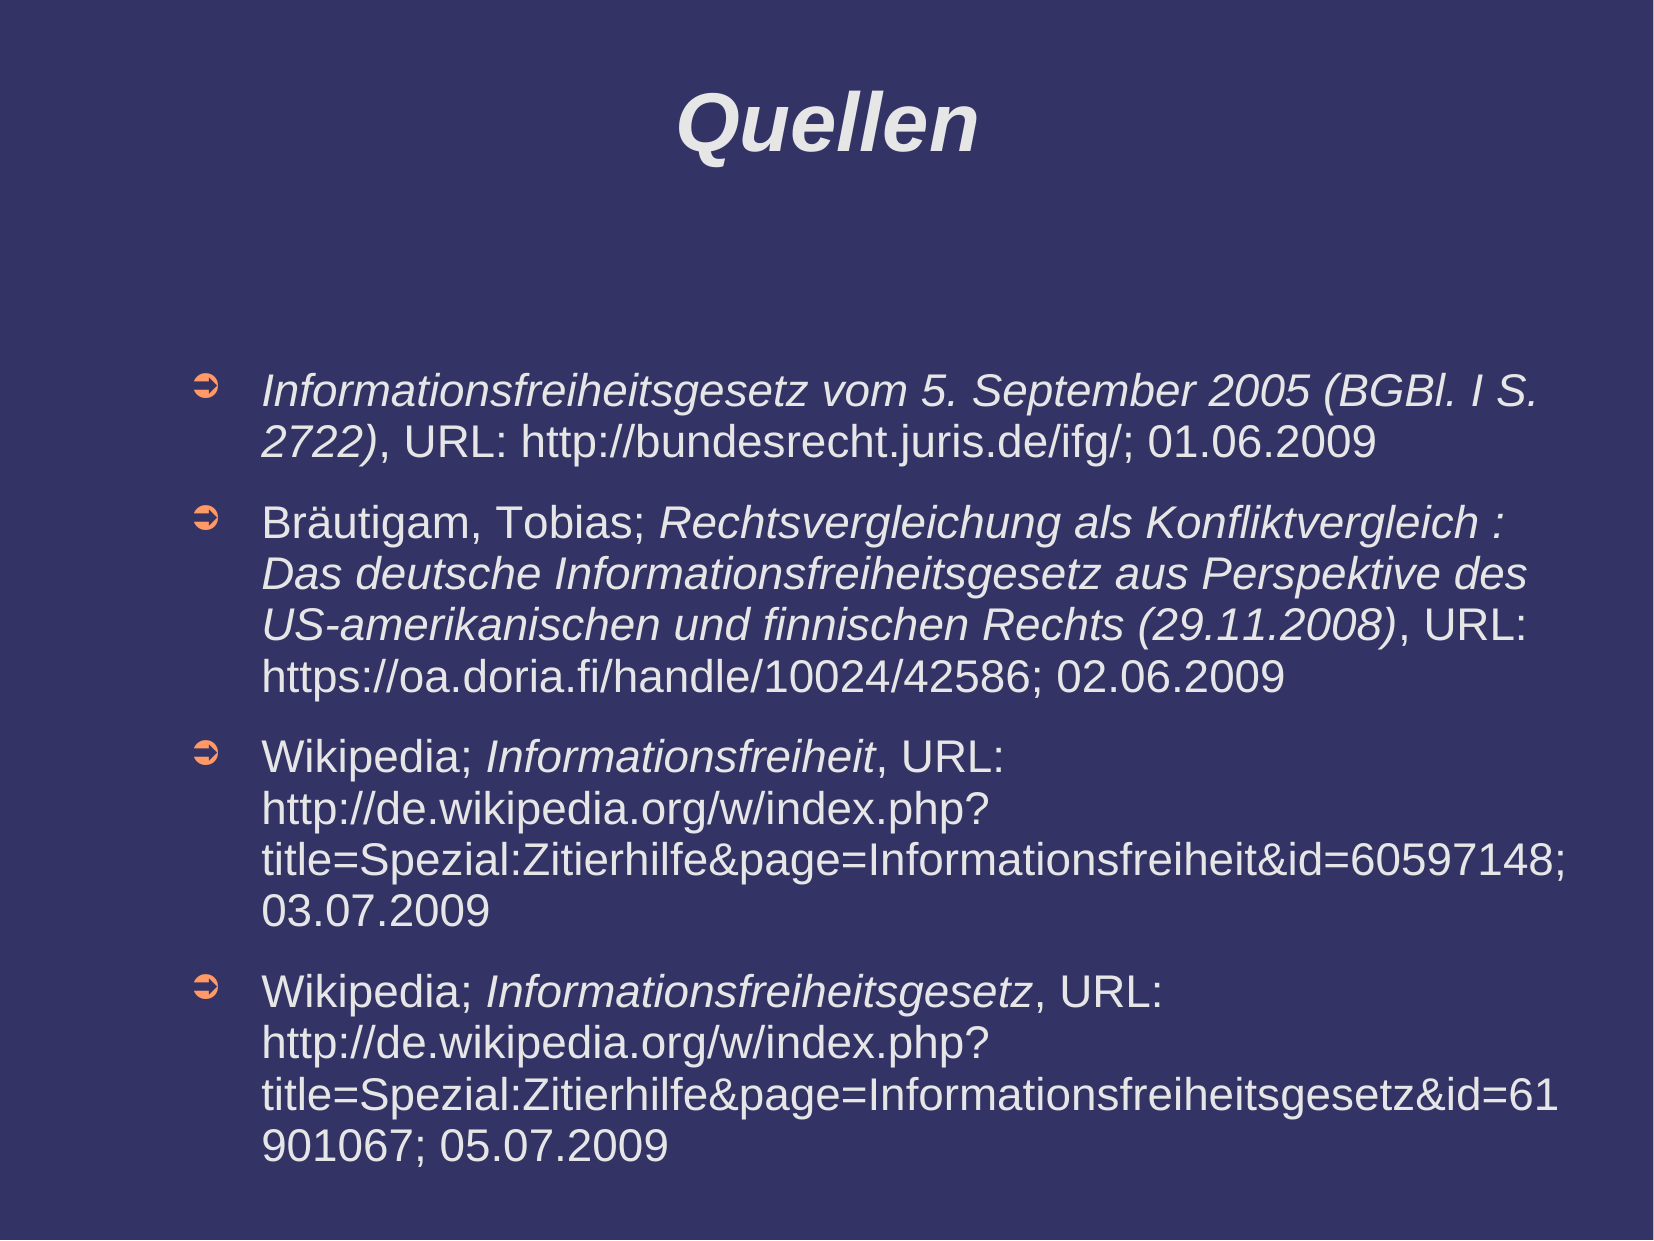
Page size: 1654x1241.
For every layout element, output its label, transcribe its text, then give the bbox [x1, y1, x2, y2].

list Informationsfreiheitsgesetz vom 5. September 2005 (BGBl. I S. 2722), URL: http://bundesrecht.juris.de/ifg/; 01.06.2009 Bräutigam, Tobias; Rechtsvergleichung als Konfliktvergleich : Das deutsche Informationsfreiheitsgesetz aus Perspektive des US-amerikanischen und finnischen Rechts (29.11.2008), URL: https://oa.doria.fi/handle/10024/42586; 02.06.2009 Wikipedia; Informationsfreiheit, URL: http://de.wikipedia.org/w/index.php?title=Spezial:Zitierhilfe&page=Informationsfreiheit&id=60597148; 03.07.2009 Wikipedia; Informationsfreiheitsgesetz, URL: http://de.wikipedia.org/w/index.php?title=Spezial:Zitierhilfe&page=Informationsfreiheitsgesetz&id=61901067; 05.07.2009 [178, 364, 1570, 1172]
title Quellen [121, 19, 1534, 227]
